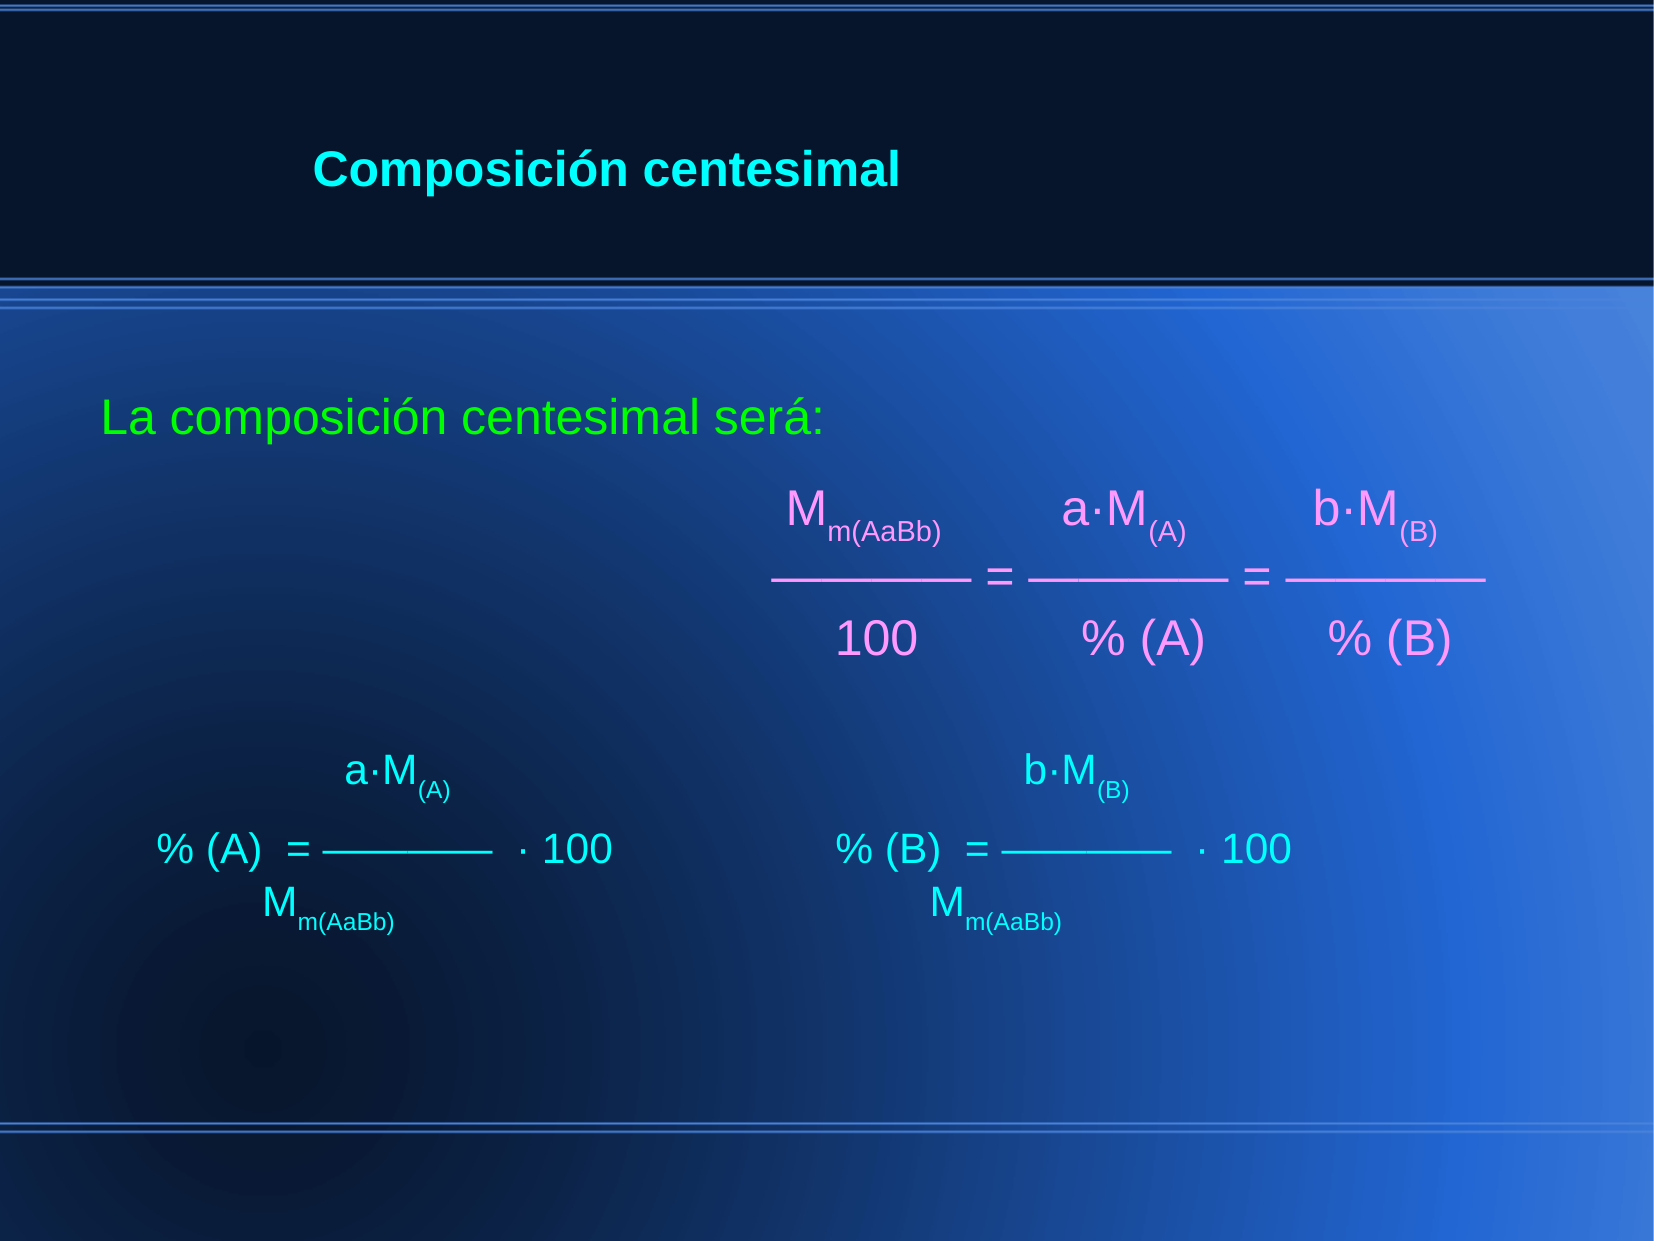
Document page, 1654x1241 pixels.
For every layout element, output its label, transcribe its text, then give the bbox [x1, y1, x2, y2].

list b·M(B) % (B) = ———— · 100 Mm(AaBb) [797, 738, 1477, 945]
title Composición centesimal [32, 118, 1182, 220]
picture [0, 0, 1654, 1241]
list Mm(AaBb) a·M(A) b·M(B) ———— = ———— = ———— 100 % (A) % (B) [708, 472, 1565, 680]
list a·M(A) % (A) = ———— · 100 Mm(AaBb) [118, 738, 797, 945]
list La composición centesimal será: [29, 389, 1034, 502]
